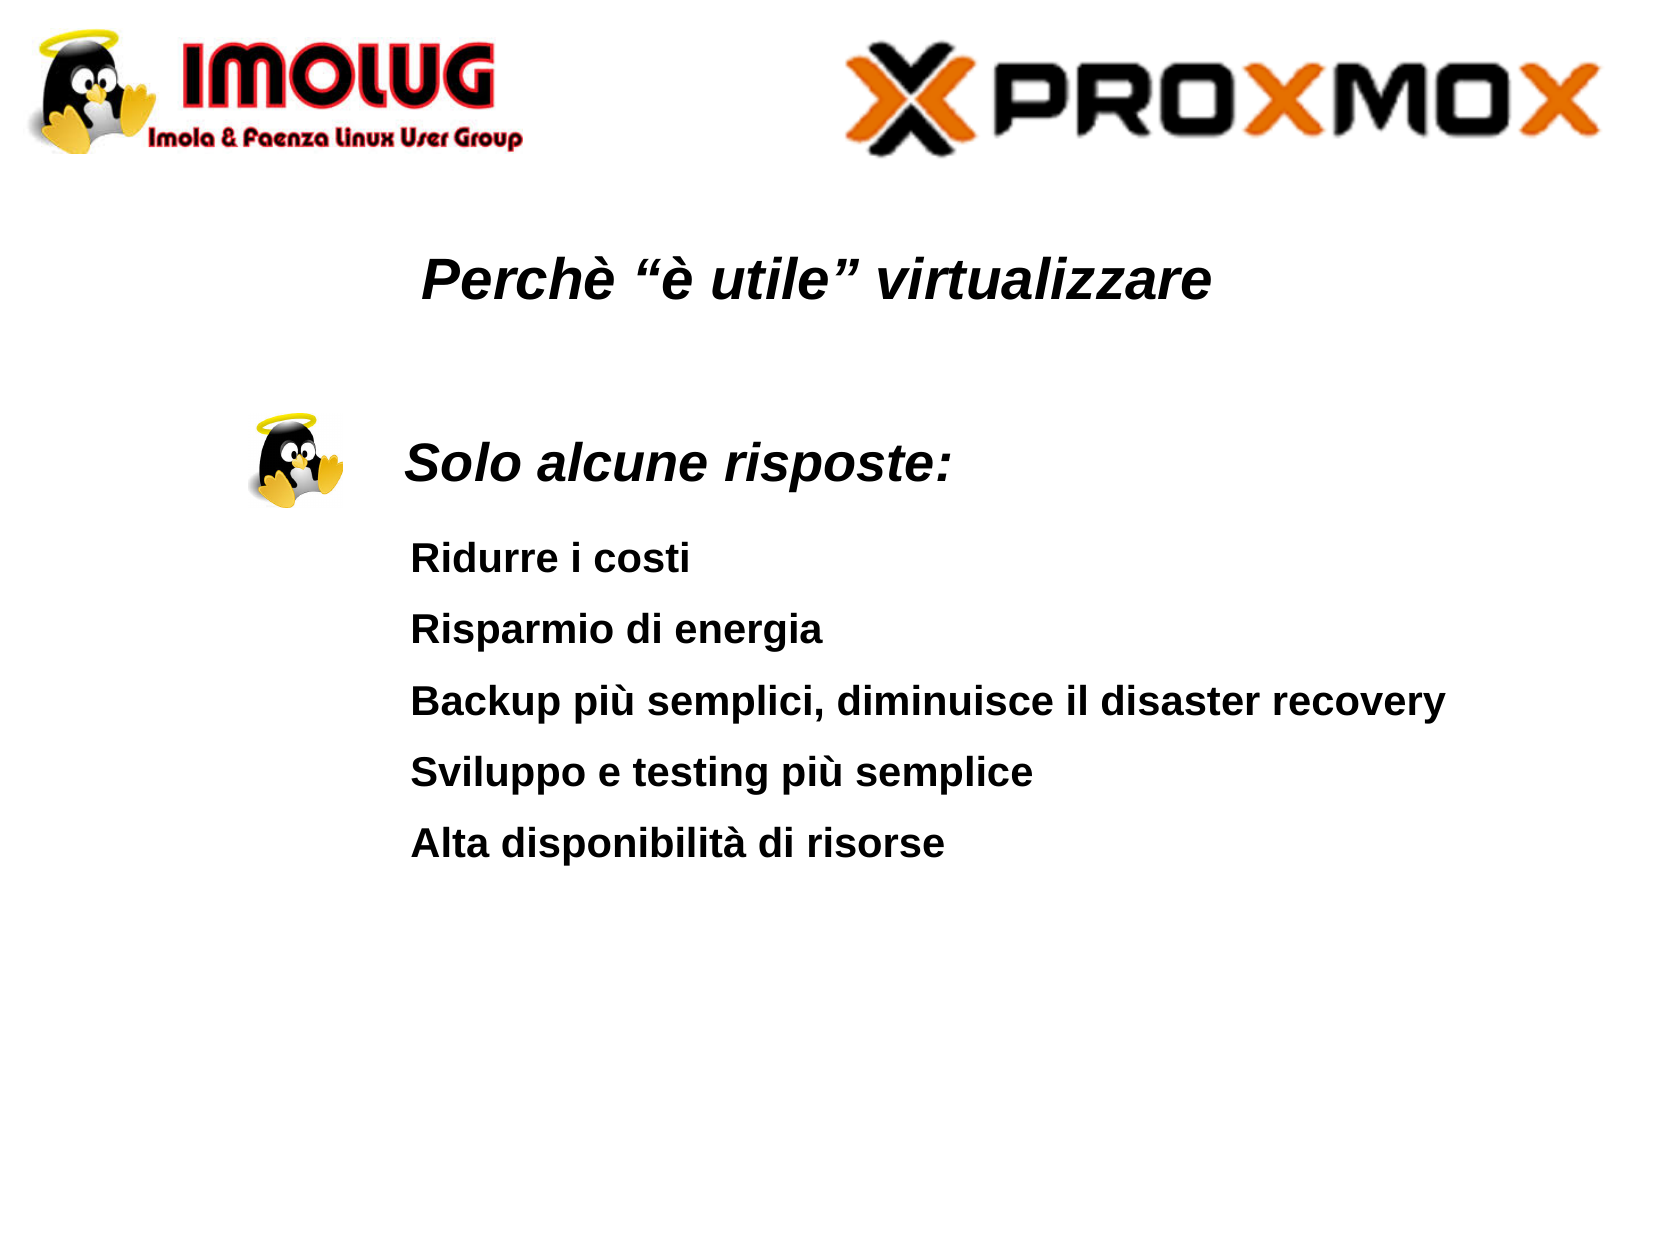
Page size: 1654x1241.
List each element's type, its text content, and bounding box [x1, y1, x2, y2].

text_box Perchè “è utile” virtualizzare [348, 239, 1288, 319]
picture [23, 28, 523, 154]
picture [827, 35, 1631, 189]
text_box Ridurre i costi Risparmio di energia Backup più semplici, diminuisce il disaster recovery Sviluppo e testing più semplice Alta disponibilità di risorse [395, 527, 1583, 969]
picture [248, 413, 343, 508]
text_box Solo alcune risposte: [389, 425, 1063, 520]
